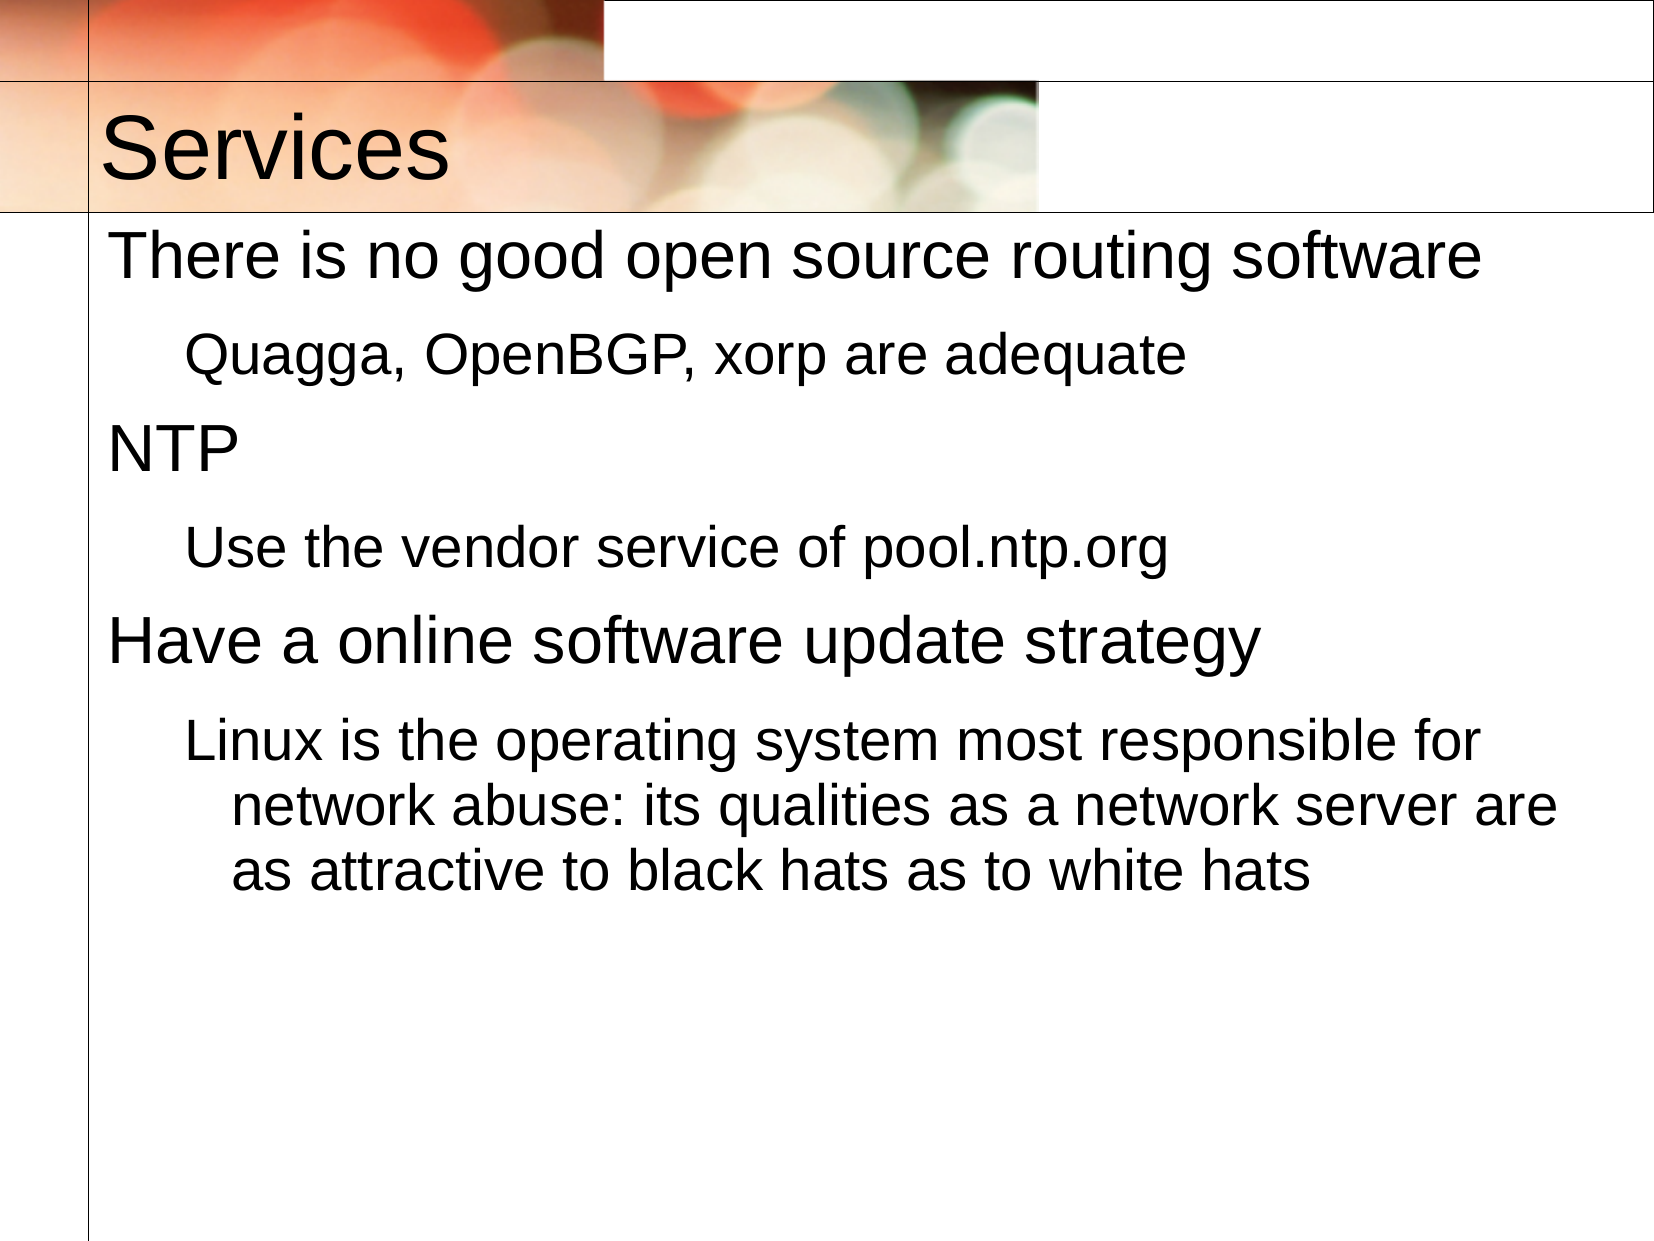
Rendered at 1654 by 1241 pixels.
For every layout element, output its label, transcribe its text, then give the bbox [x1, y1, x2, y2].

picture [89, 82, 1039, 212]
list There is no good open source routing software Quagga, OpenBGP, xorp are adequate NTP Use the vendor service of pool.ntp.org Have a online software update strategy Linux is the operating system most responsible for network abuse: its qualities as a network server are as attractive to black hats as to white hats [89, 217, 1578, 1226]
picture [0, 0, 88, 81]
title Services [100, 95, 1571, 200]
picture [89, 0, 1039, 81]
picture [0, 82, 88, 212]
